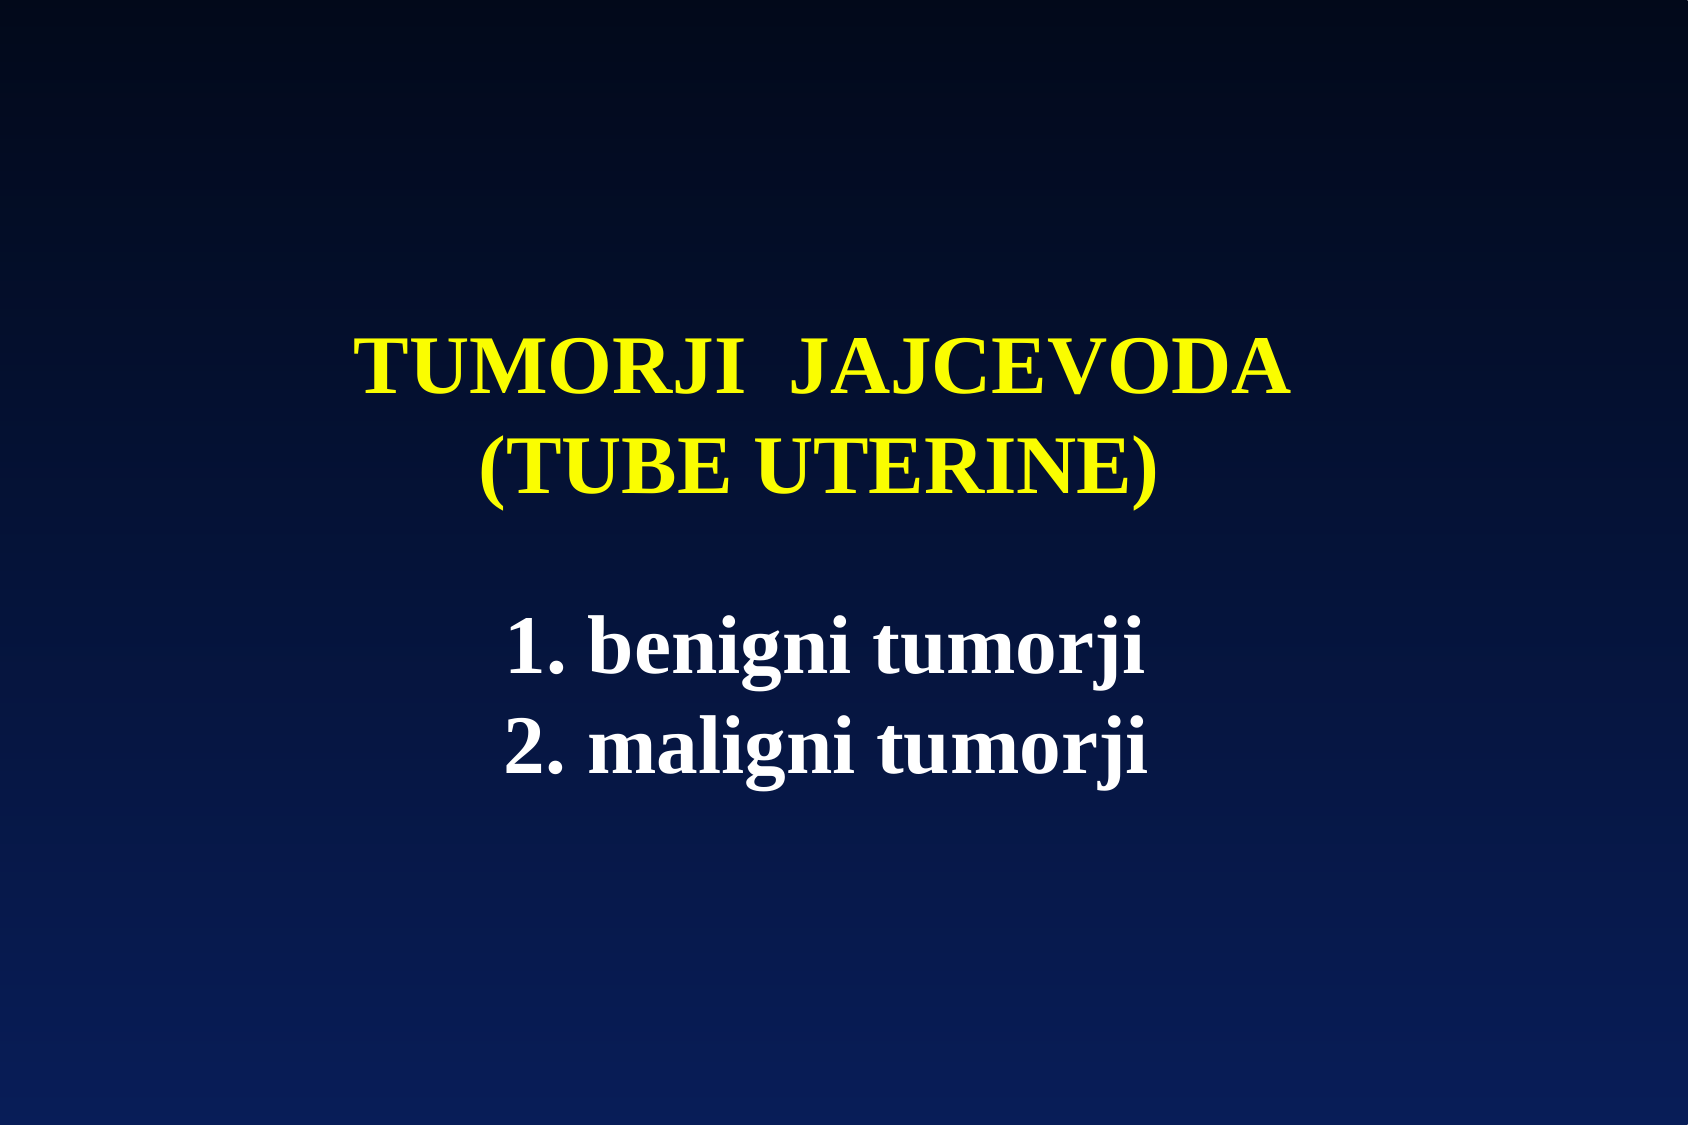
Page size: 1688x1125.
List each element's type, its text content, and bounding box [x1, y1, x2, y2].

subtitle [318, 525, 1369, 826]
title TUMORJI JAJCEVODA (TUBE UTERINE) 1. benigni tumorji 2. maligni tumorji [106, 74, 1582, 1025]
